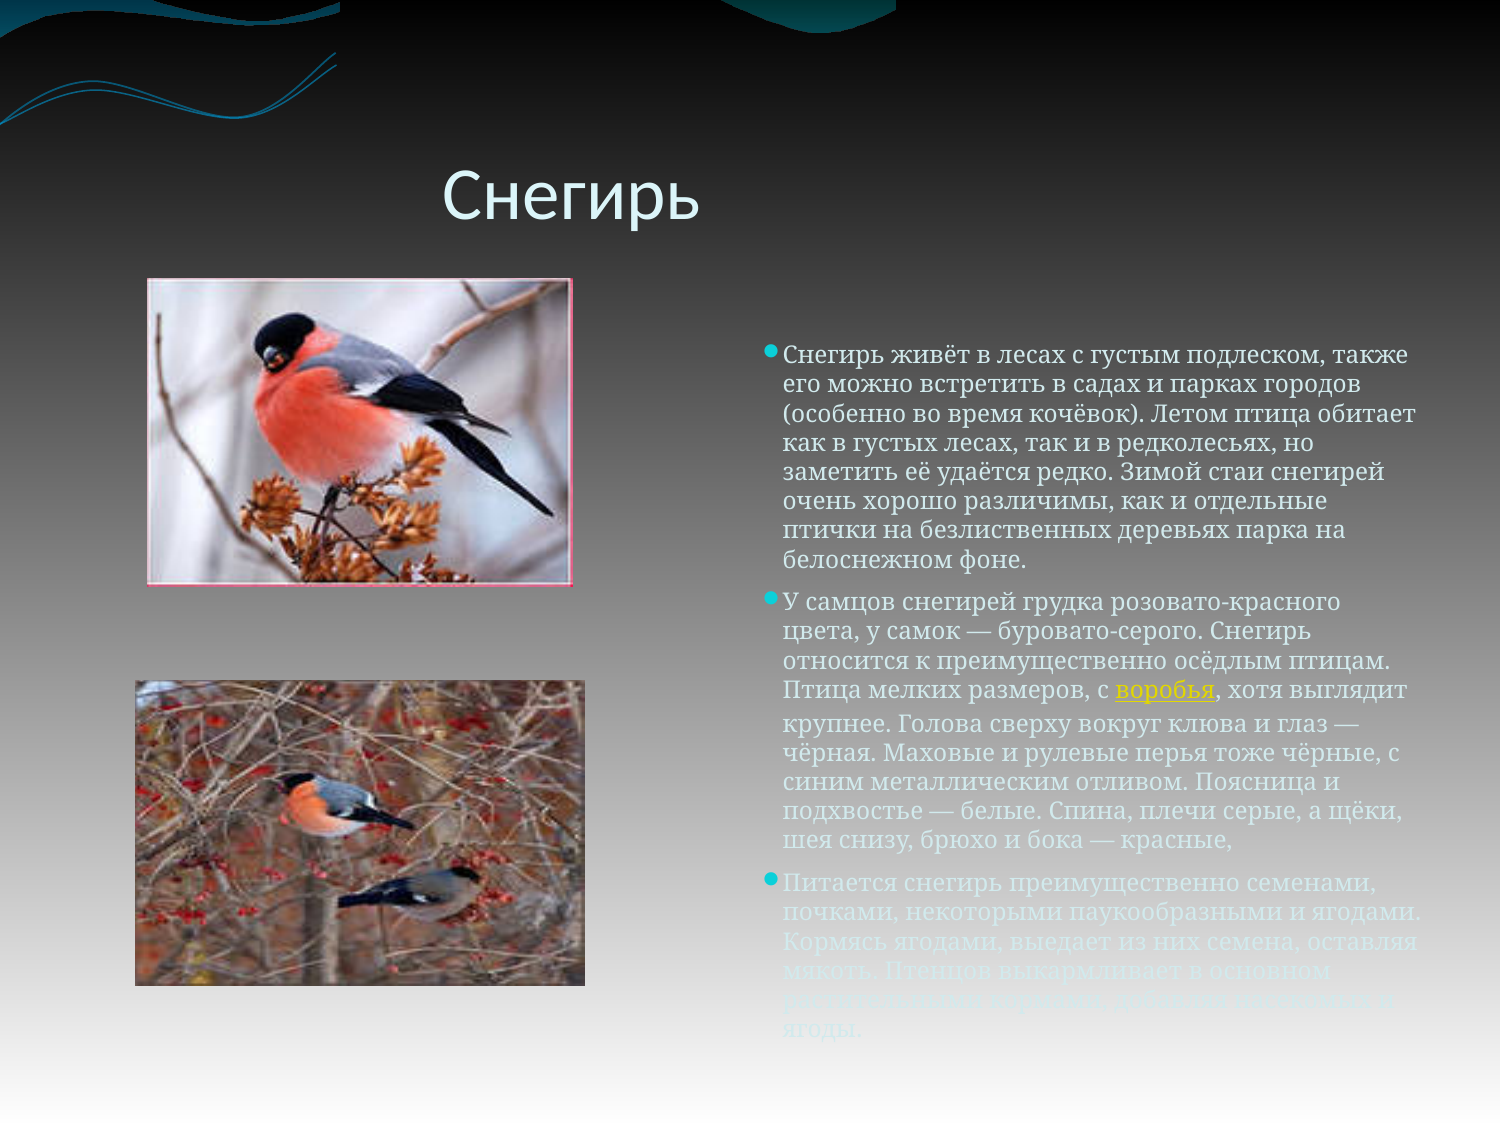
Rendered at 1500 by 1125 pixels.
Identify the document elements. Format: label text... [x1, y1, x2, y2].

picture [147, 278, 573, 587]
title Снегирь [442, 137, 1414, 325]
picture [135, 680, 585, 986]
list Снегирь живёт в лесах с густым подлеском, также его можно встретить в садах и парках городов (особенно во время кочёвок). Летом птица обитает как в густых лесах, так и в редколесьях, но заметить её удаётся редко. Зимой стаи снегирей очень хорошо различимы, как и отдельные птички на безлиственных деревьях парка на белоснежном фоне. У самцов снегирей грудка розовато-красного цвета, у самок — буровато-серого. Снегирь относится к преимущественно осёдлым птицам. Птица мелких размеров, с воробья, хотя выглядит крупнее. Голова сверху вокруг клюва и глаз — чёрная. Маховые и рулевые перья тоже чёрные, с синим металлическим отливом. Поясница и подхвостье — белые. Спина, плечи серые, а щёки, шея снизу, брюхо и бока — красные, Питается снегирь преимущественно семенами, почками, некоторыми паукообразными и ягодами. Кормясь ягодами, выедает из них семена, оставляя мякоть. Птенцов выкармливает в основном растительными кормами, добавляя насекомых и ягоды. [762, 314, 1425, 1043]
